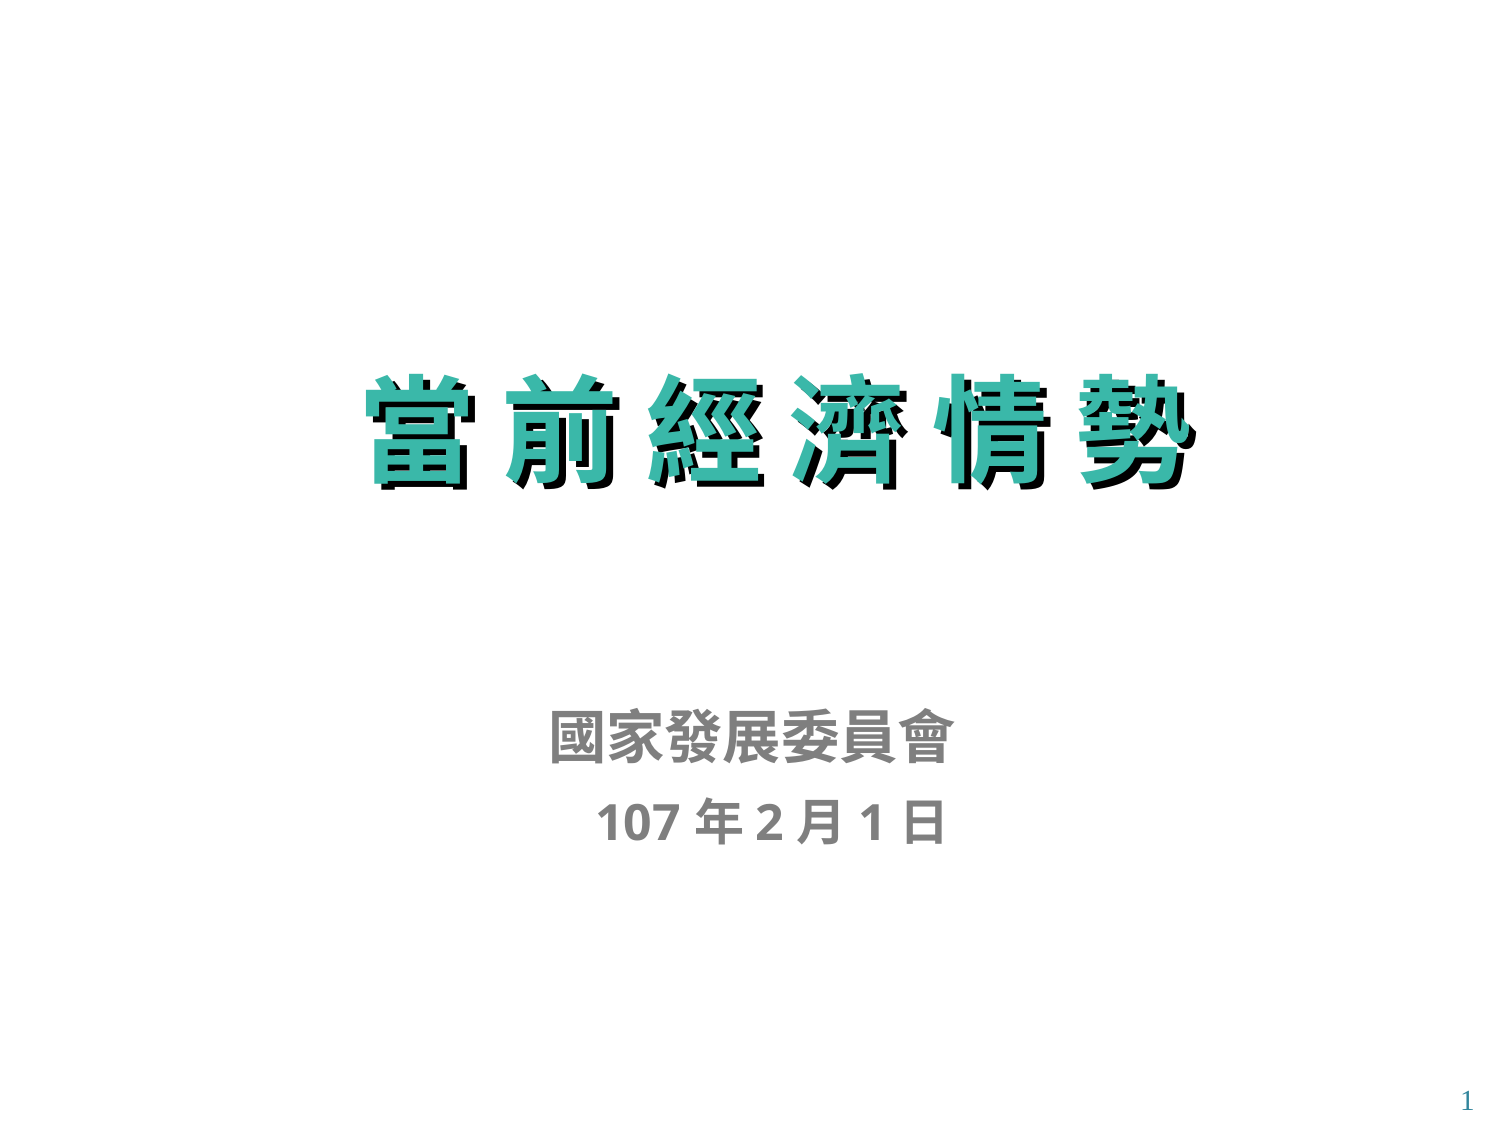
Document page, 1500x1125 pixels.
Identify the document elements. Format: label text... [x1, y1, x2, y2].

text_box 國家發展委員會 107 年 2 月 1 日 [49, 692, 1456, 936]
title 當 前 經 濟 情 勢 [112, 326, 1439, 513]
